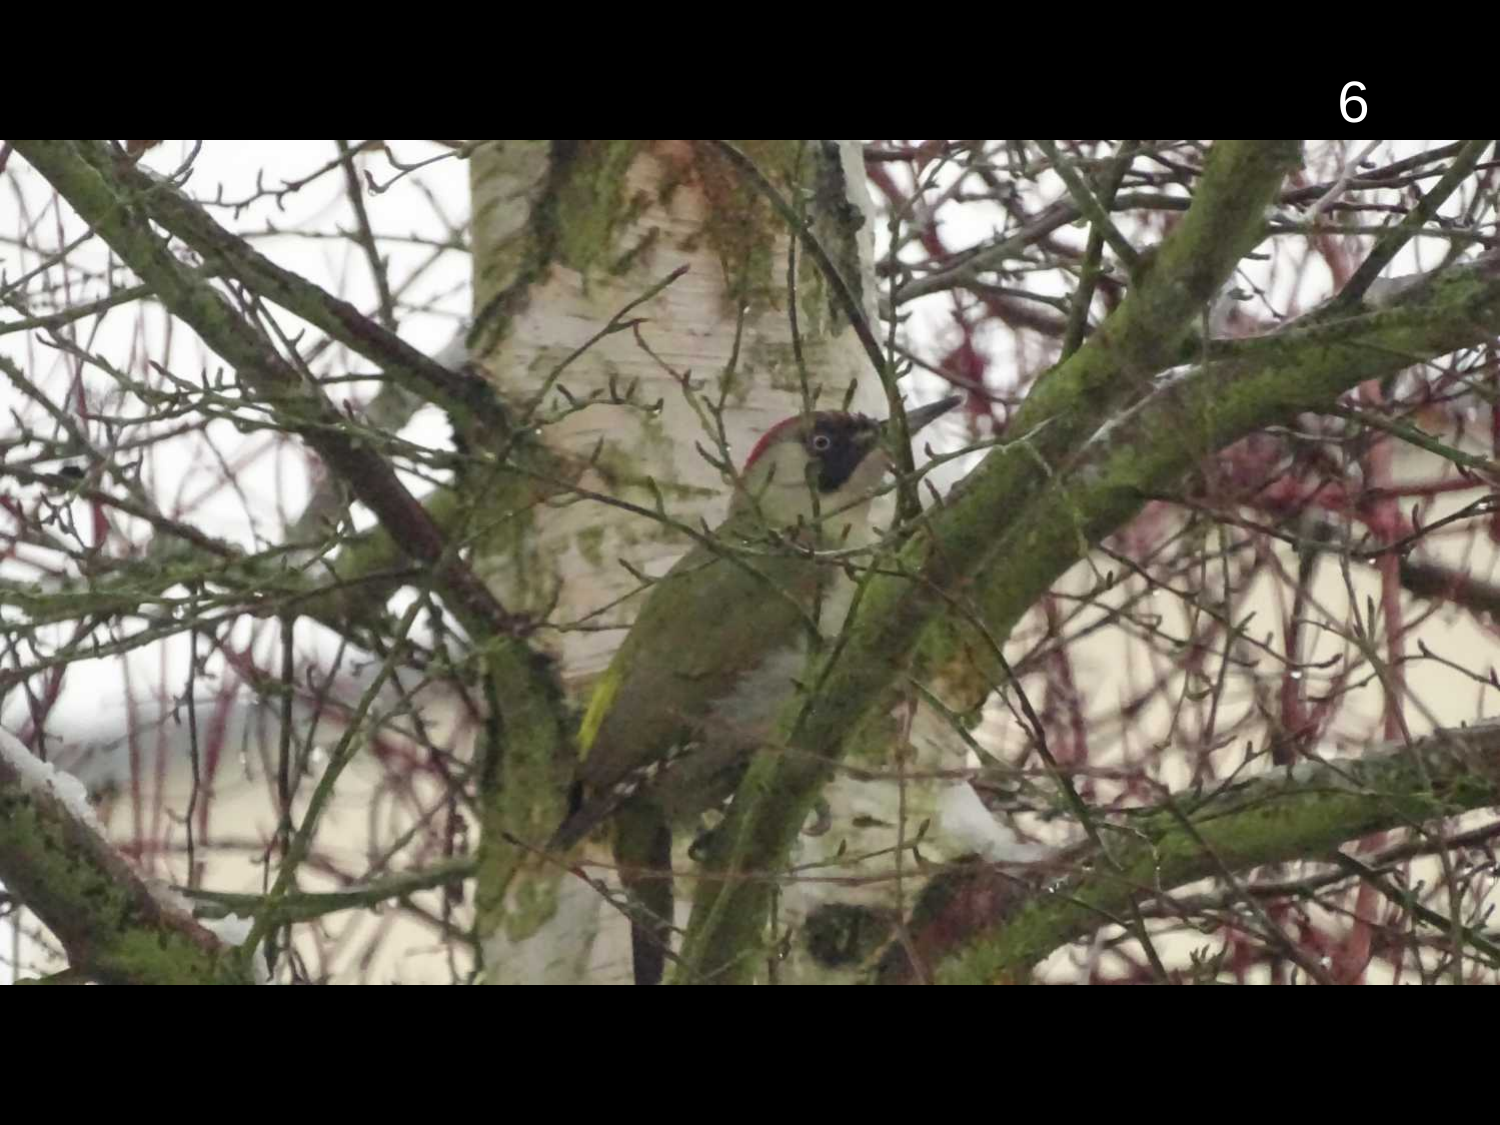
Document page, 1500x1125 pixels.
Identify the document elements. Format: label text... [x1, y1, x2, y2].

picture [0, 140, 1500, 985]
text_box 6 [1322, 62, 1406, 142]
